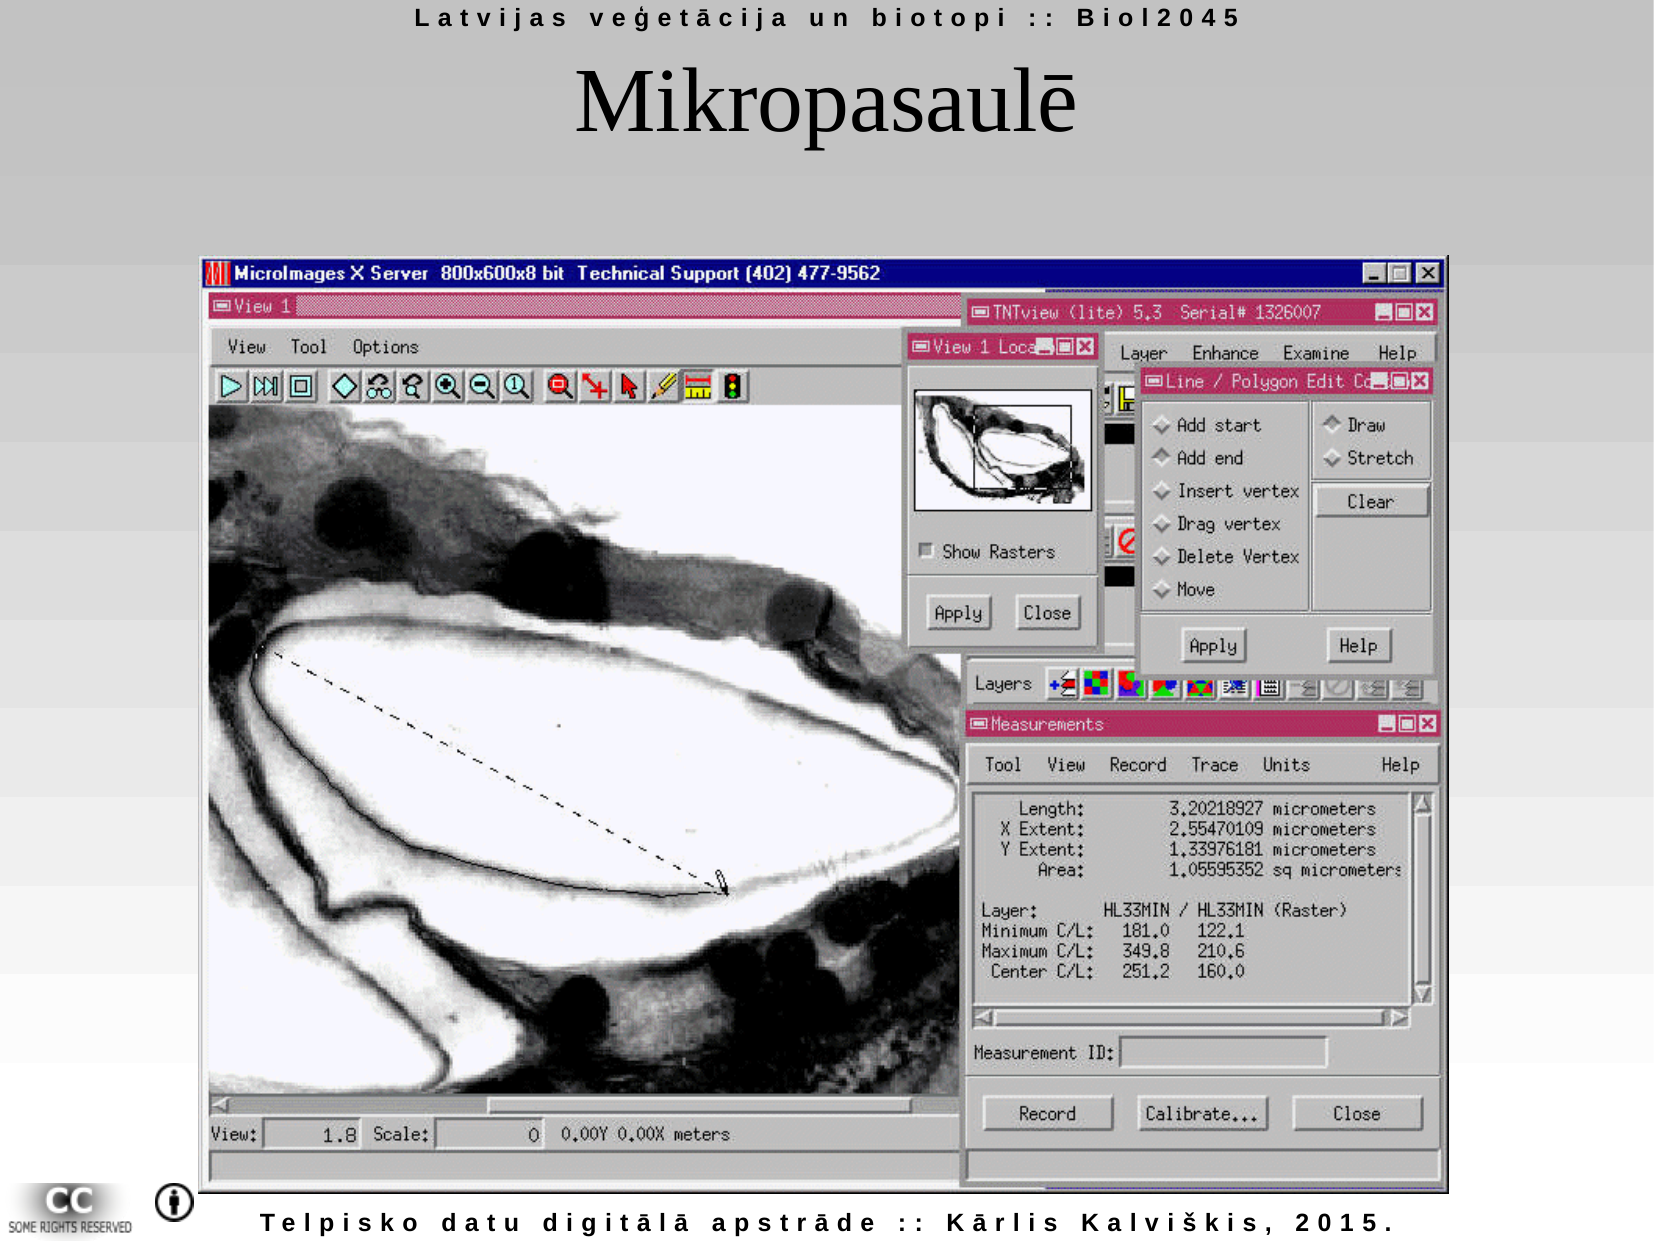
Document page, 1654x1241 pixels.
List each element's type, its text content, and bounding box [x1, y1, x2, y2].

picture [0, 0, 1654, 1241]
title Mikropasaulē [29, 49, 1625, 296]
